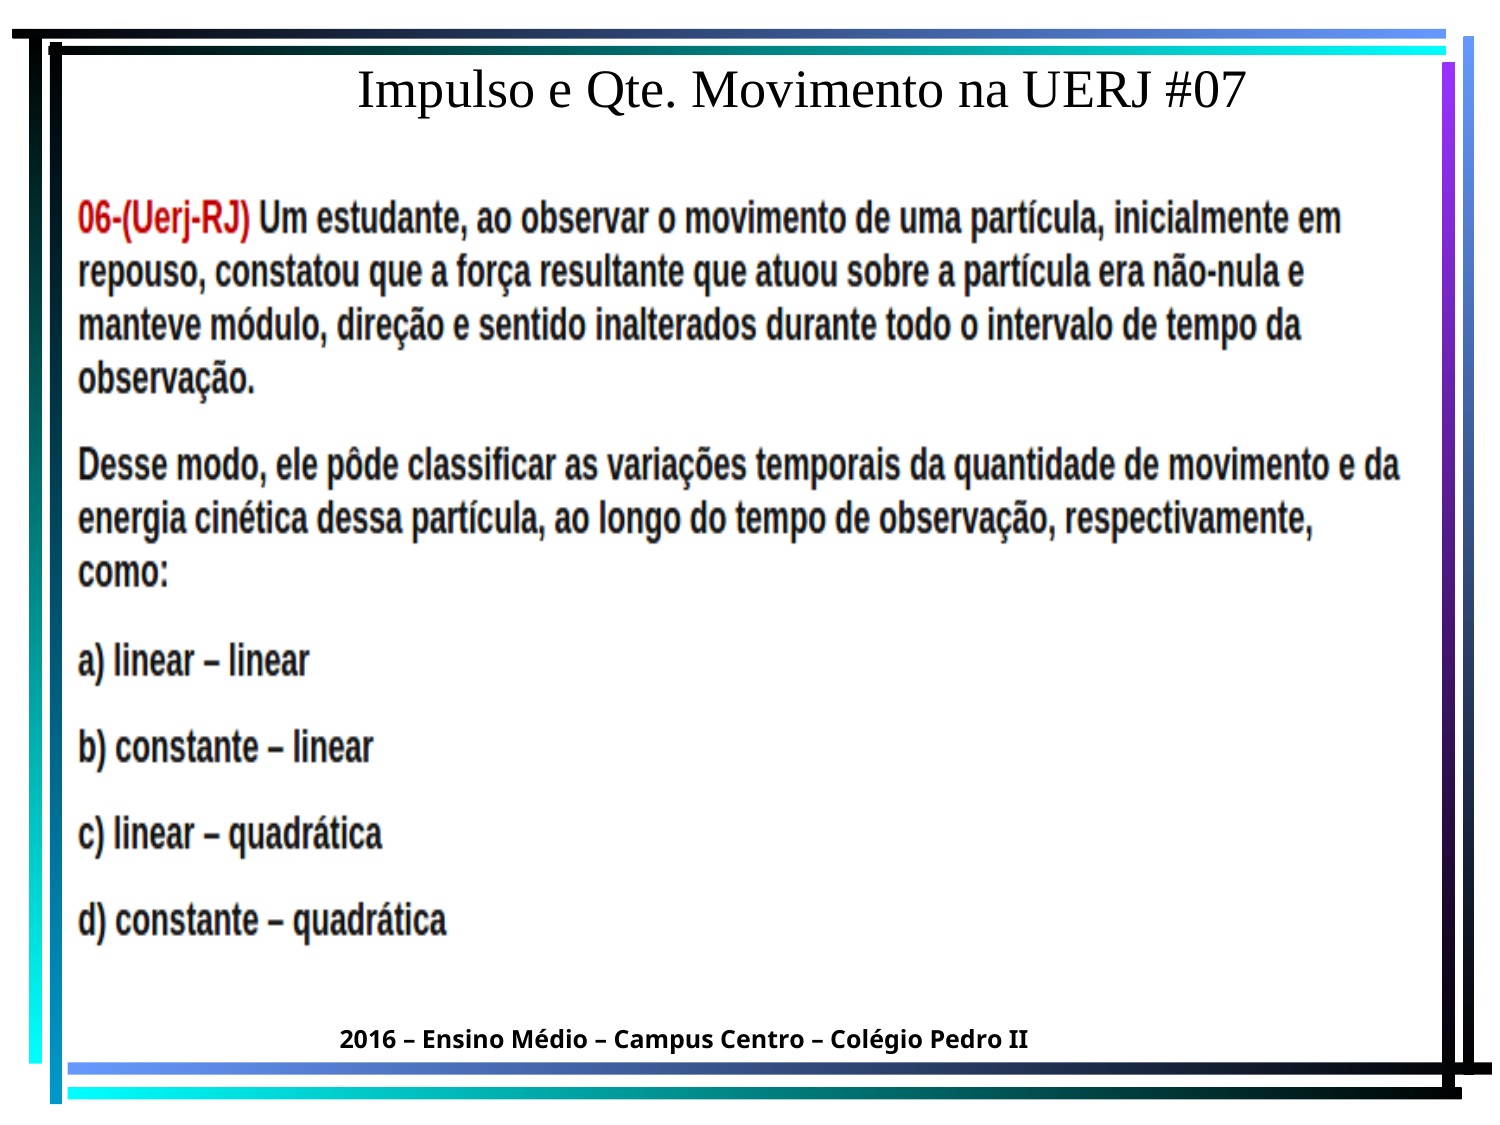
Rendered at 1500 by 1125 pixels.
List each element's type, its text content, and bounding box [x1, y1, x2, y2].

title Impulso e Qte. Movimento na UERJ #07 [236, 47, 1371, 123]
picture [0, 0, 1500, 1125]
text_box 2016 – Ensino Médio – Campus Centro – Colégio Pedro II [324, 1016, 1045, 1063]
